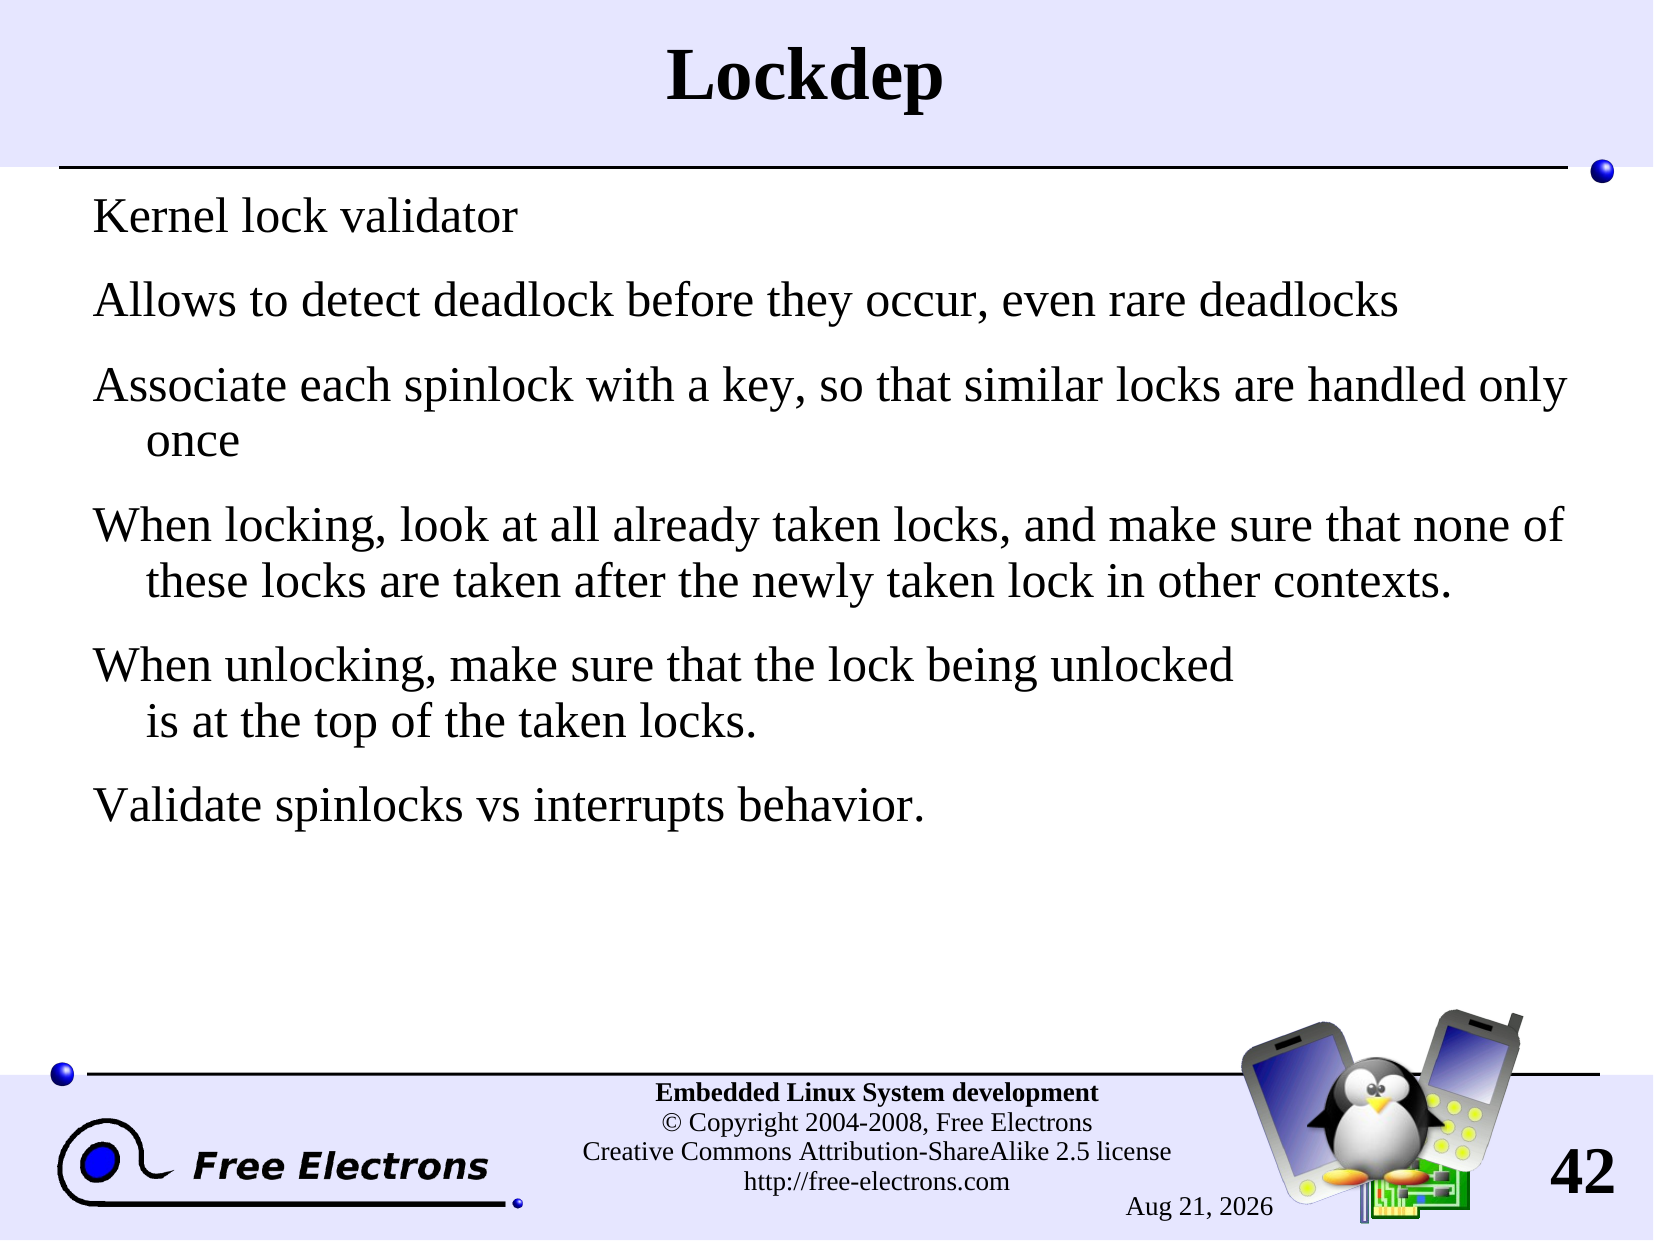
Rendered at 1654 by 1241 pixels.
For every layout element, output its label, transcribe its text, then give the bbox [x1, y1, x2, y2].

picture [50, 1107, 527, 1216]
picture [1225, 1038, 1530, 1241]
list Kernel lock validator Allows to detect deadlock before they occur, even rare deadlocks Associate each spinlock with a key, so that similar locks are handled only once When locking, look at all already taken locks, and make sure that none of these locks are taken after the newly taken lock in other contexts. When unlocking, make sure that the lock being unlocked is at the top of the taken locks. Validate spinlocks vs interrupts behavior. [75, 187, 1576, 1038]
title Lockdep [60, 25, 1551, 124]
